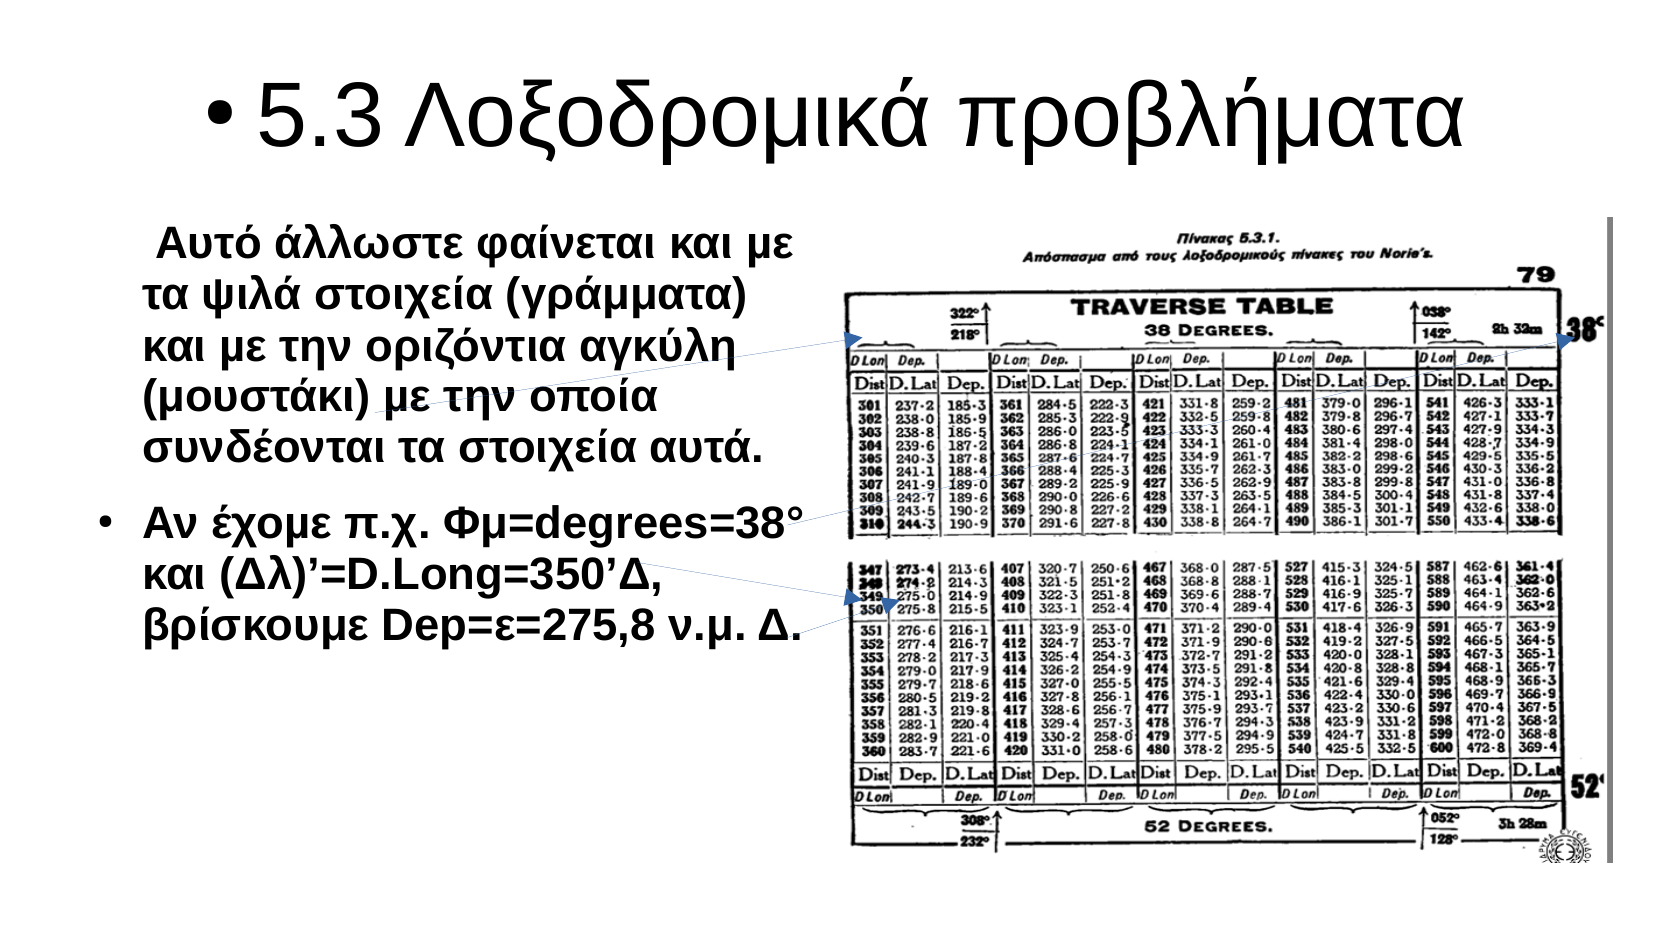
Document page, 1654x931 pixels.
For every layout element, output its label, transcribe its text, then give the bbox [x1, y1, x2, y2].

title 5.3 Λοξοδρομικά προβλήματα [82, 37, 1571, 193]
list Αυτό άλλωστε φαίνεται και µε τα ψιλά στοιχεία (γράμματα) και µε την οριζόντια αγκύλη (μουστάκι) µε την οποία συνδέονται τα στοιχεία αυτά. Αν έχοµε π.χ. Φμ=degrees=38° και (Δλ)’=D.Long=350’Δ, βρίσκουμε Dep=ε=275,8 ν.μ. Δ. [82, 217, 809, 758]
picture [825, 217, 1613, 863]
